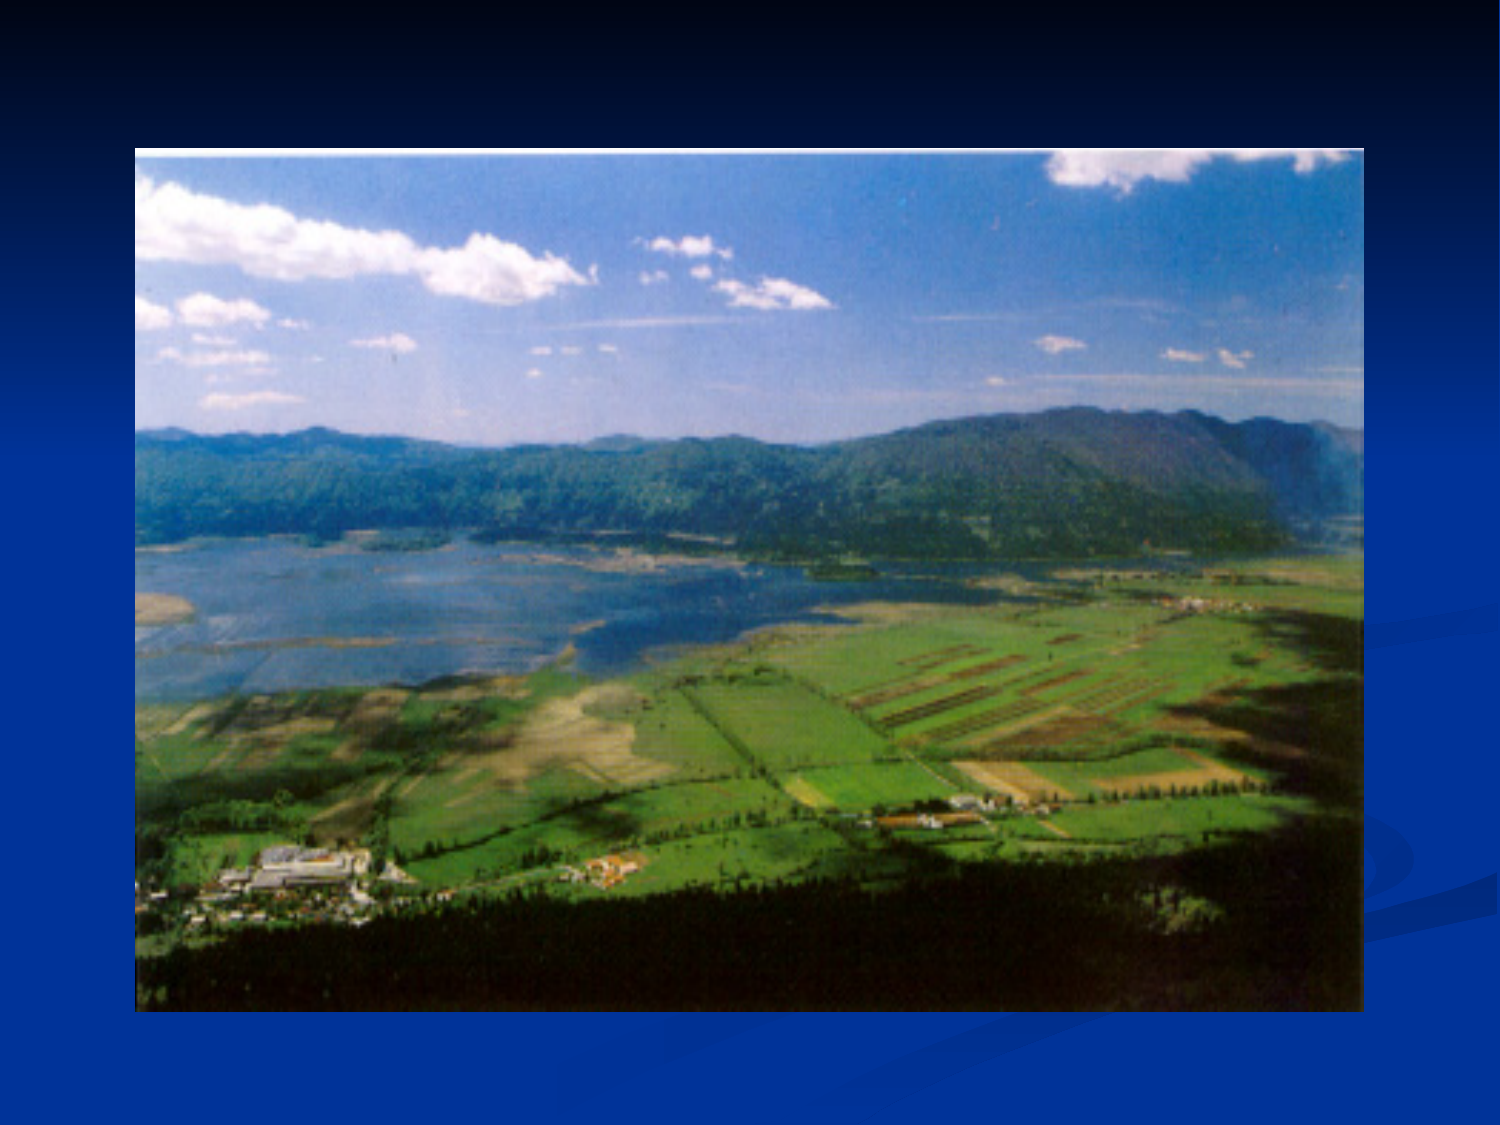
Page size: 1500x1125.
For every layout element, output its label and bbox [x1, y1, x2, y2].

picture [135, 148, 1364, 1012]
